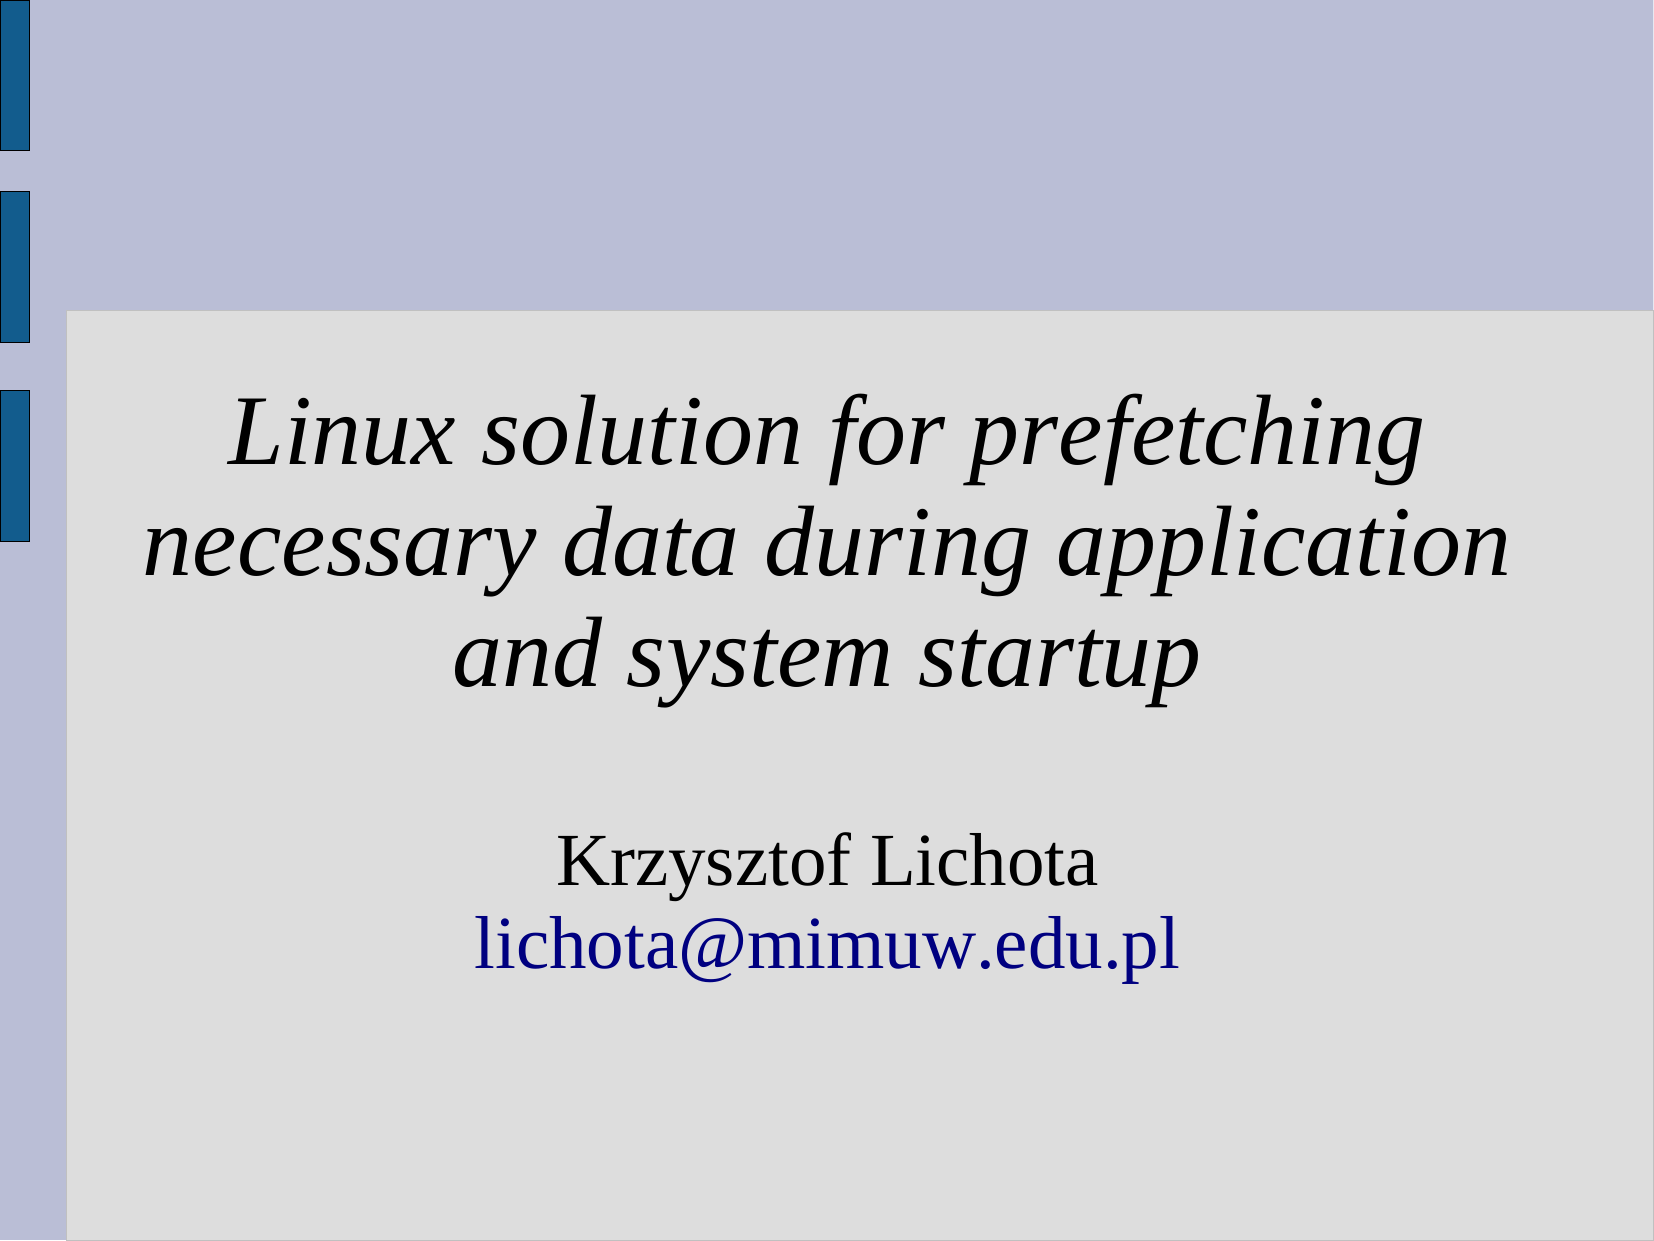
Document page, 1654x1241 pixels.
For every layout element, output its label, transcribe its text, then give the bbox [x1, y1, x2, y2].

subtitle Linux solution for prefetching necessary data during application and system startup Krzysztof Lichota lichota@mimuw.edu.pl [121, 344, 1534, 1127]
